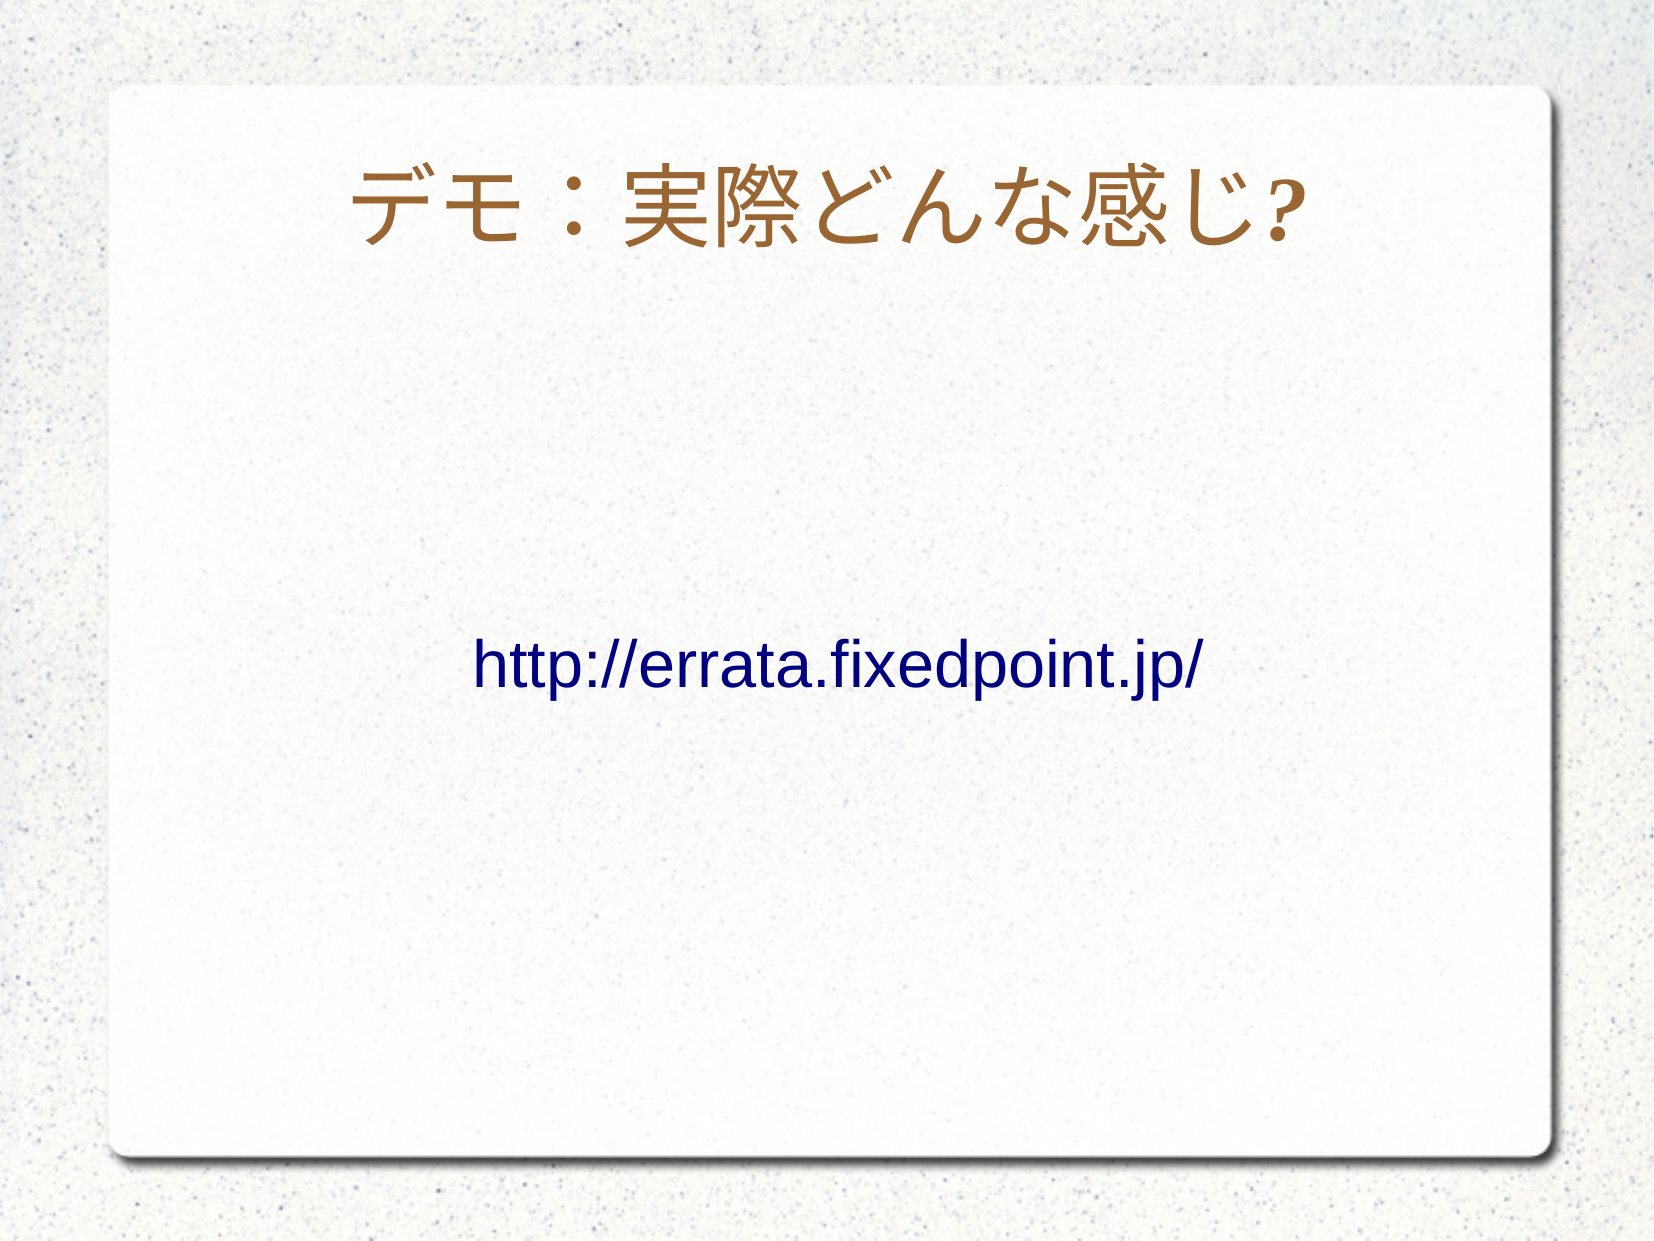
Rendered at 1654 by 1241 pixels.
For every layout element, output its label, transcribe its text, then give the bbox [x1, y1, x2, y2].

subtitle http://errata.fixedpoint.jp/ [147, 281, 1506, 1123]
picture [0, 0, 1654, 1241]
title デモ：実際どんな感じ? [118, 96, 1536, 304]
